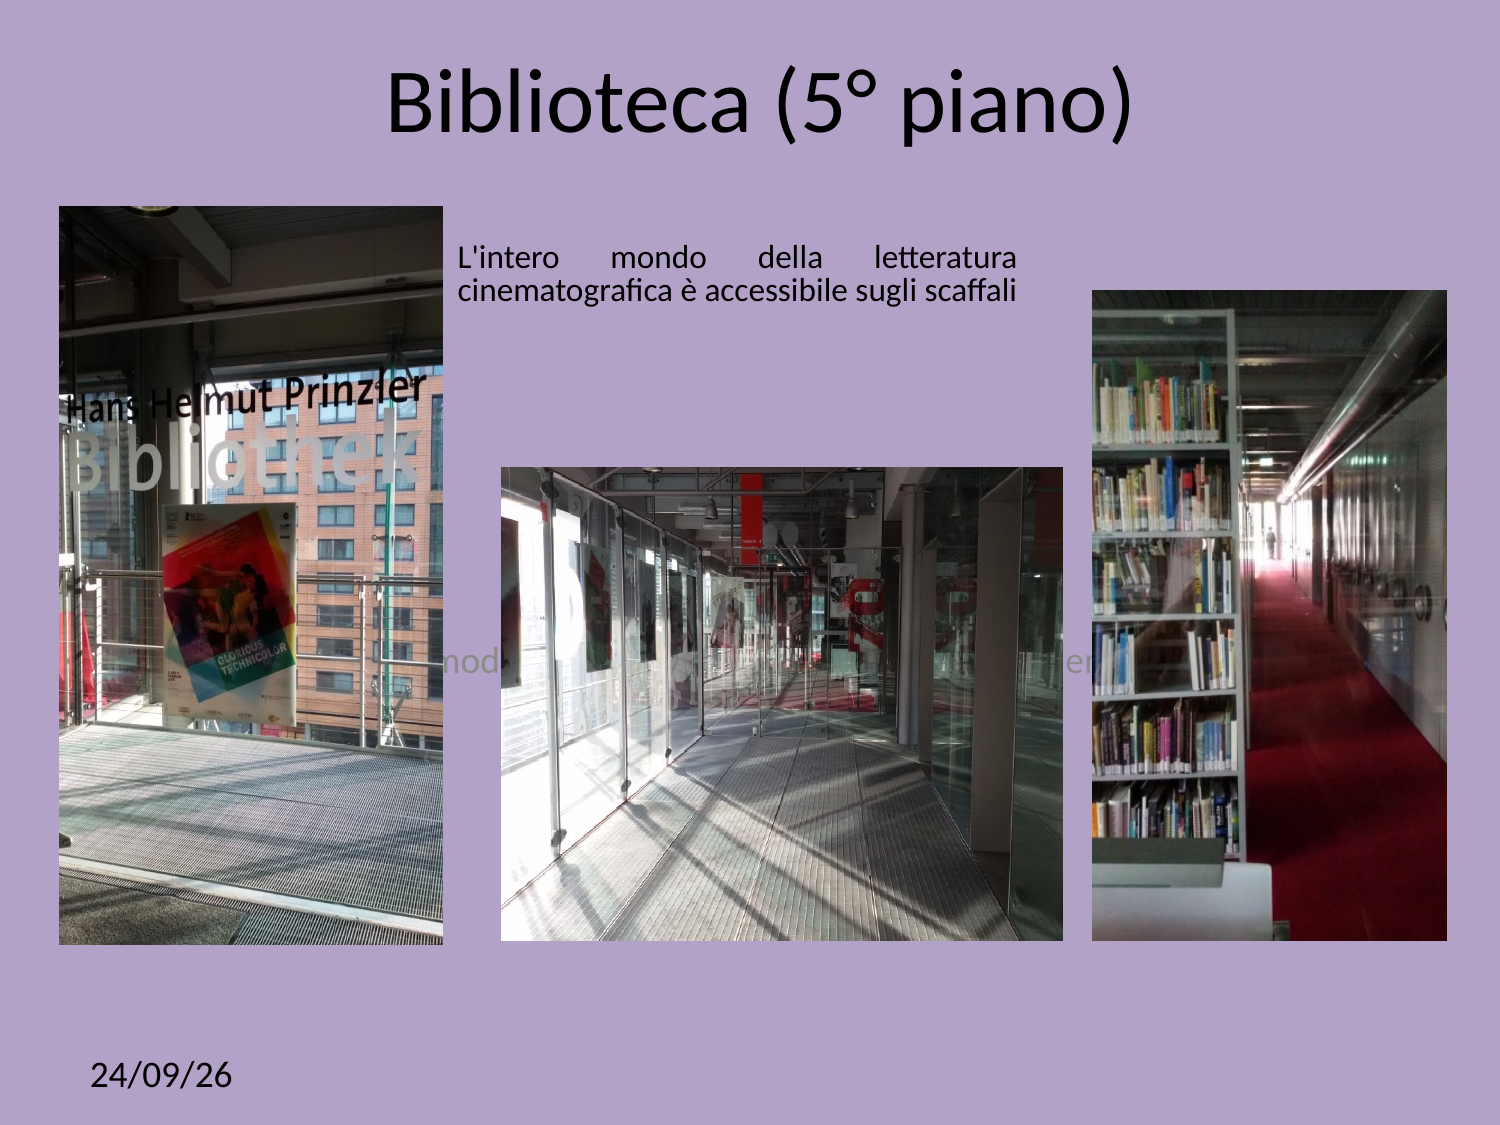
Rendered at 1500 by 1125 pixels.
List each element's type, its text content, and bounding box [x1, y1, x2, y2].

picture [1092, 290, 1447, 941]
text_box L'intero mondo della letteratura cinematografica è accessibile sugli scaffali [442, 236, 1093, 1094]
picture [501, 468, 1063, 941]
text_box 13/11/2015 [75, 1042, 425, 1103]
title Biblioteca (5° piano) [123, 30, 1399, 161]
picture [59, 206, 443, 945]
